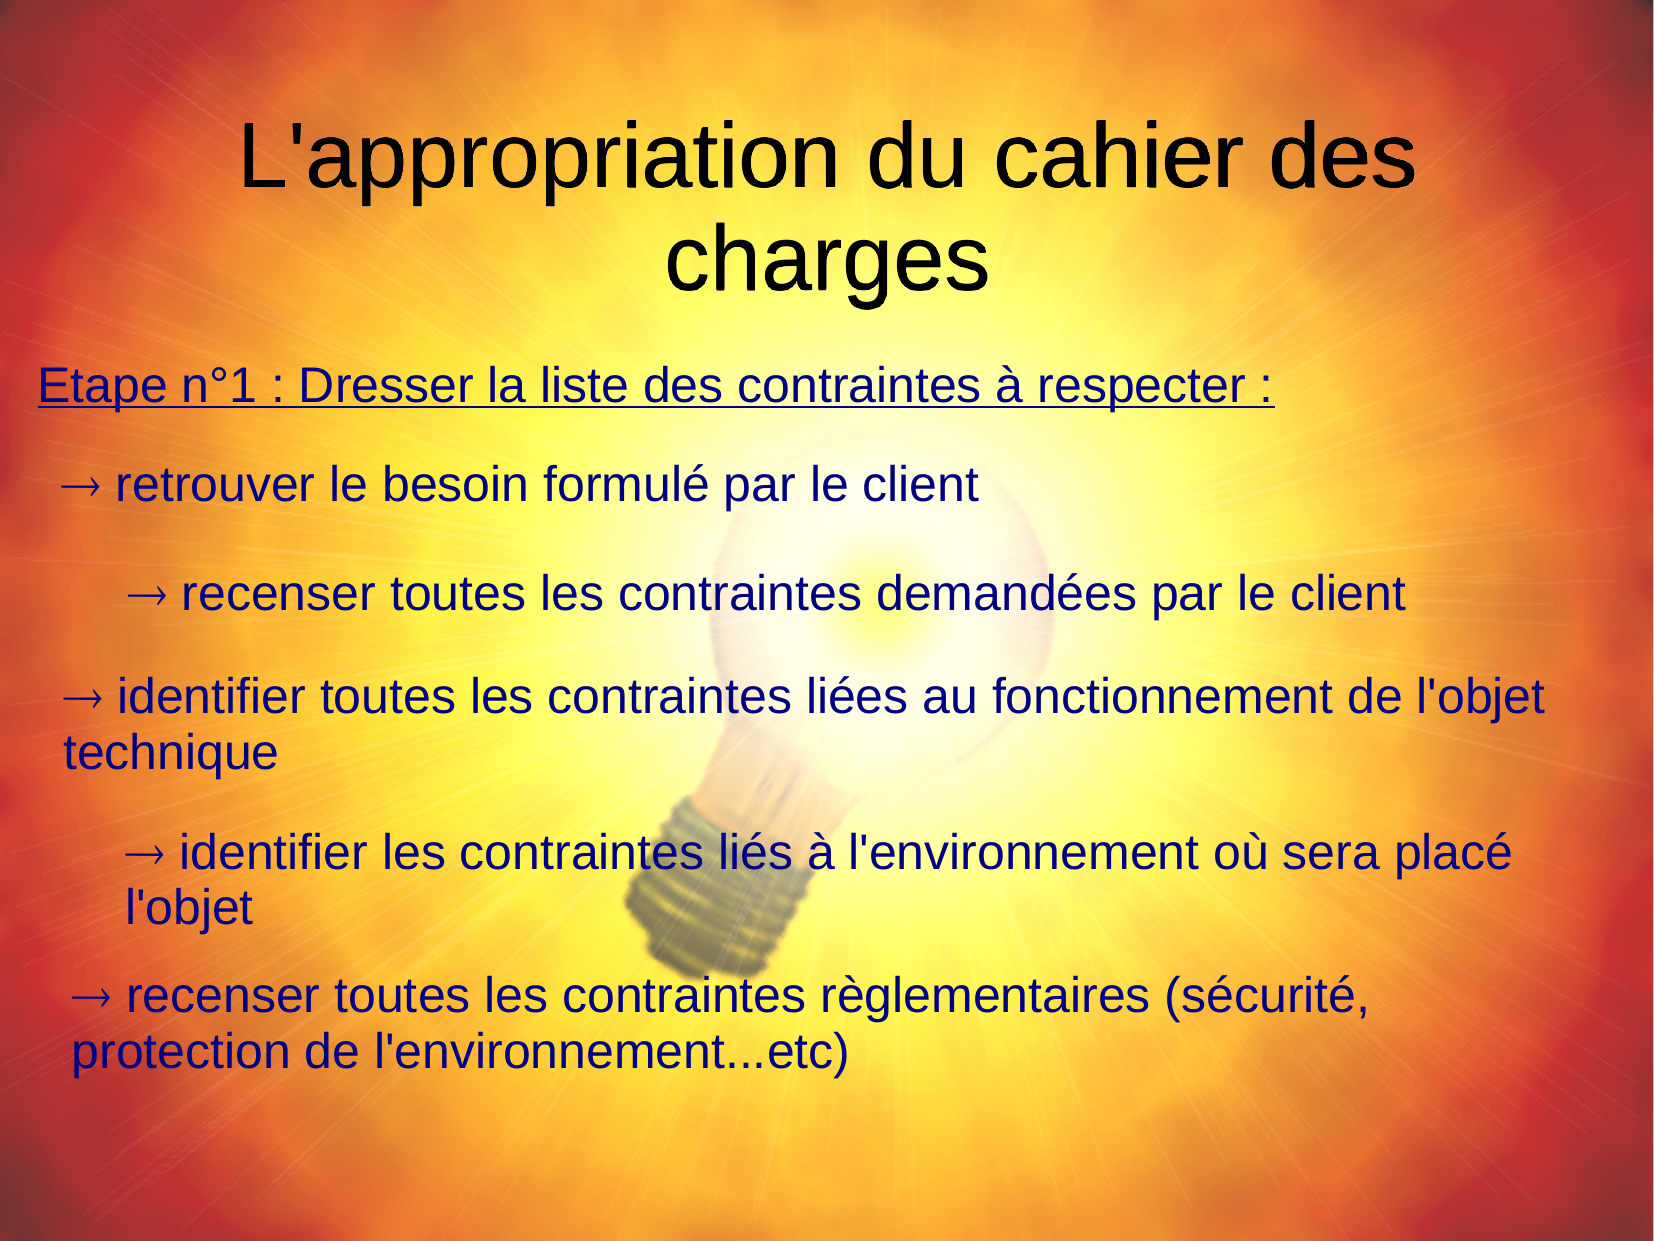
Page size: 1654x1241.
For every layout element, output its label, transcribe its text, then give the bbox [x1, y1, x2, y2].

text_box  retrouver le besoin formulé par le client [61, 453, 1654, 515]
title L'appropriation du cahier des charges [121, 102, 1534, 311]
text_box Donnons un nom à la fonction ... [0, 0, 1654, 1241]
text_box  recenser toutes les contraintes demandées par le client [127, 562, 1654, 624]
text_box  identifier les contraintes liés à l'environnement où sera placé l'objet [125, 821, 1654, 939]
subtitle Etape n°1 : Dresser la liste des contraintes à respecter : [37, 357, 1654, 414]
text_box  recenser toutes les contraintes règlementaires (sécurité, protection de l'environnement...etc) [71, 964, 1593, 1082]
text_box  identifier toutes les contraintes liées au fonctionnement de l'objet technique [63, 665, 1654, 783]
